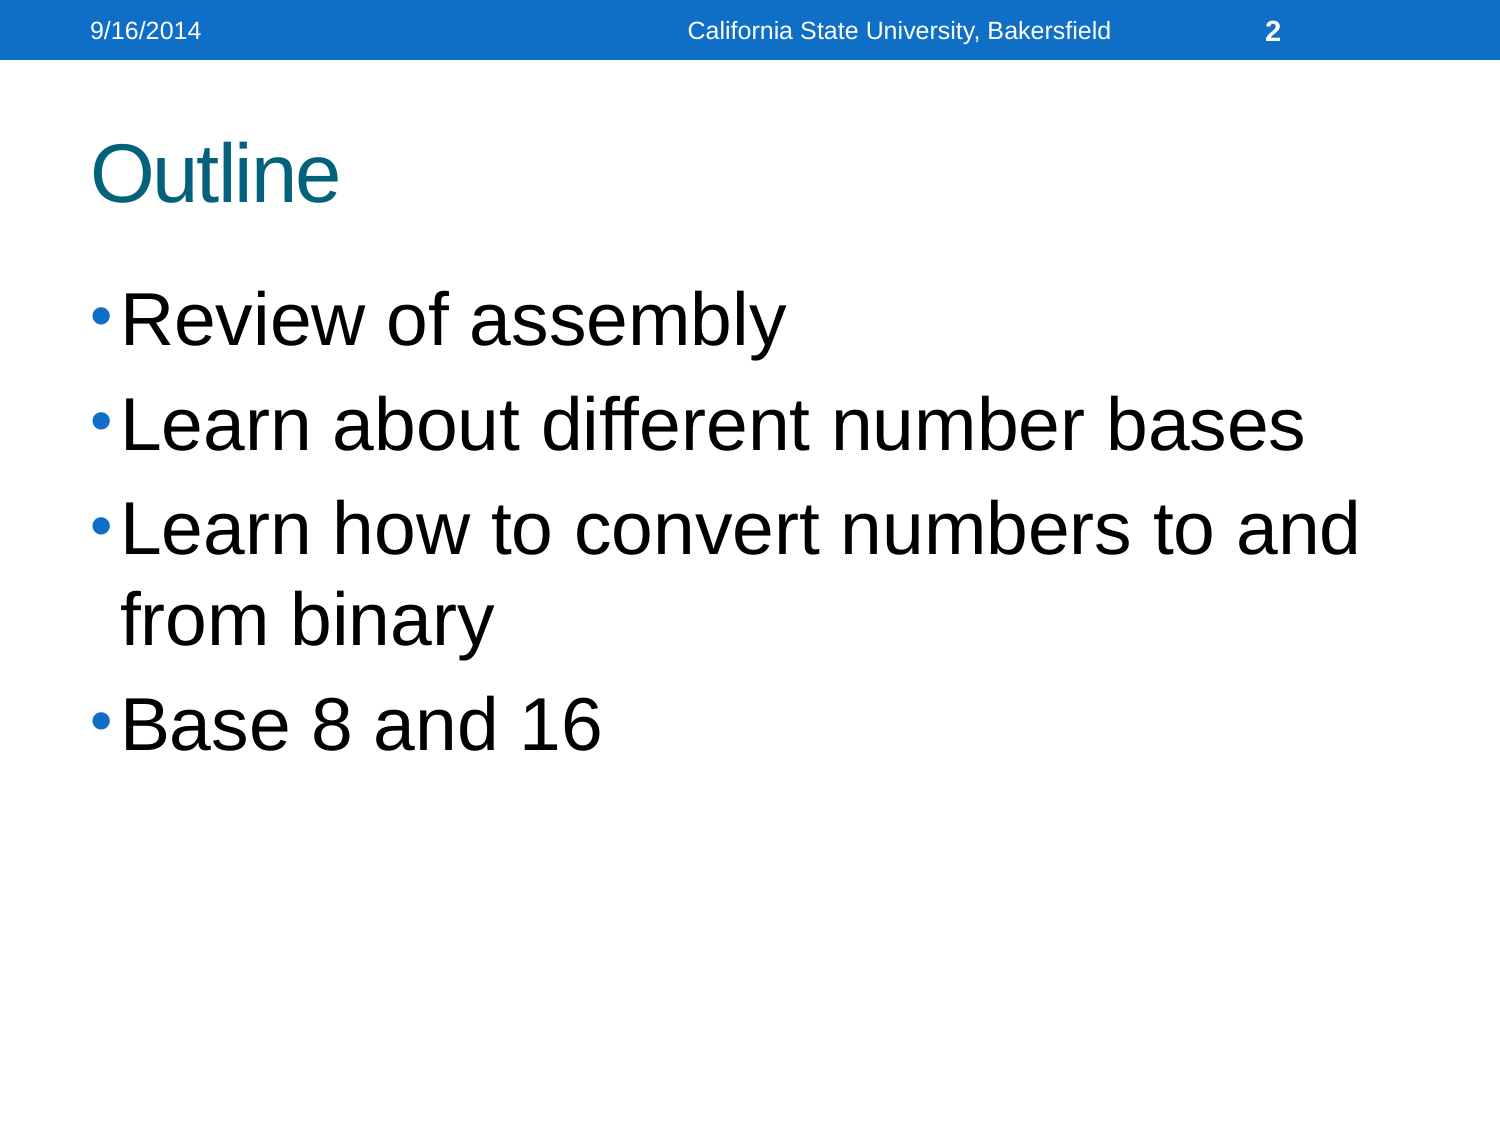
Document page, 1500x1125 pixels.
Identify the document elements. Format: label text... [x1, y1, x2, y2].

title Outline [75, 87, 1425, 250]
list Review of assembly Learn about different number bases Learn how to convert numbers to and from binary Base 8 and 16 [75, 262, 1425, 1063]
footer California State University, Bakersfield [562, 3, 1238, 57]
slide_number <number> [1250, 3, 1425, 57]
slide_number 9/16/2014 [75, 3, 550, 57]
